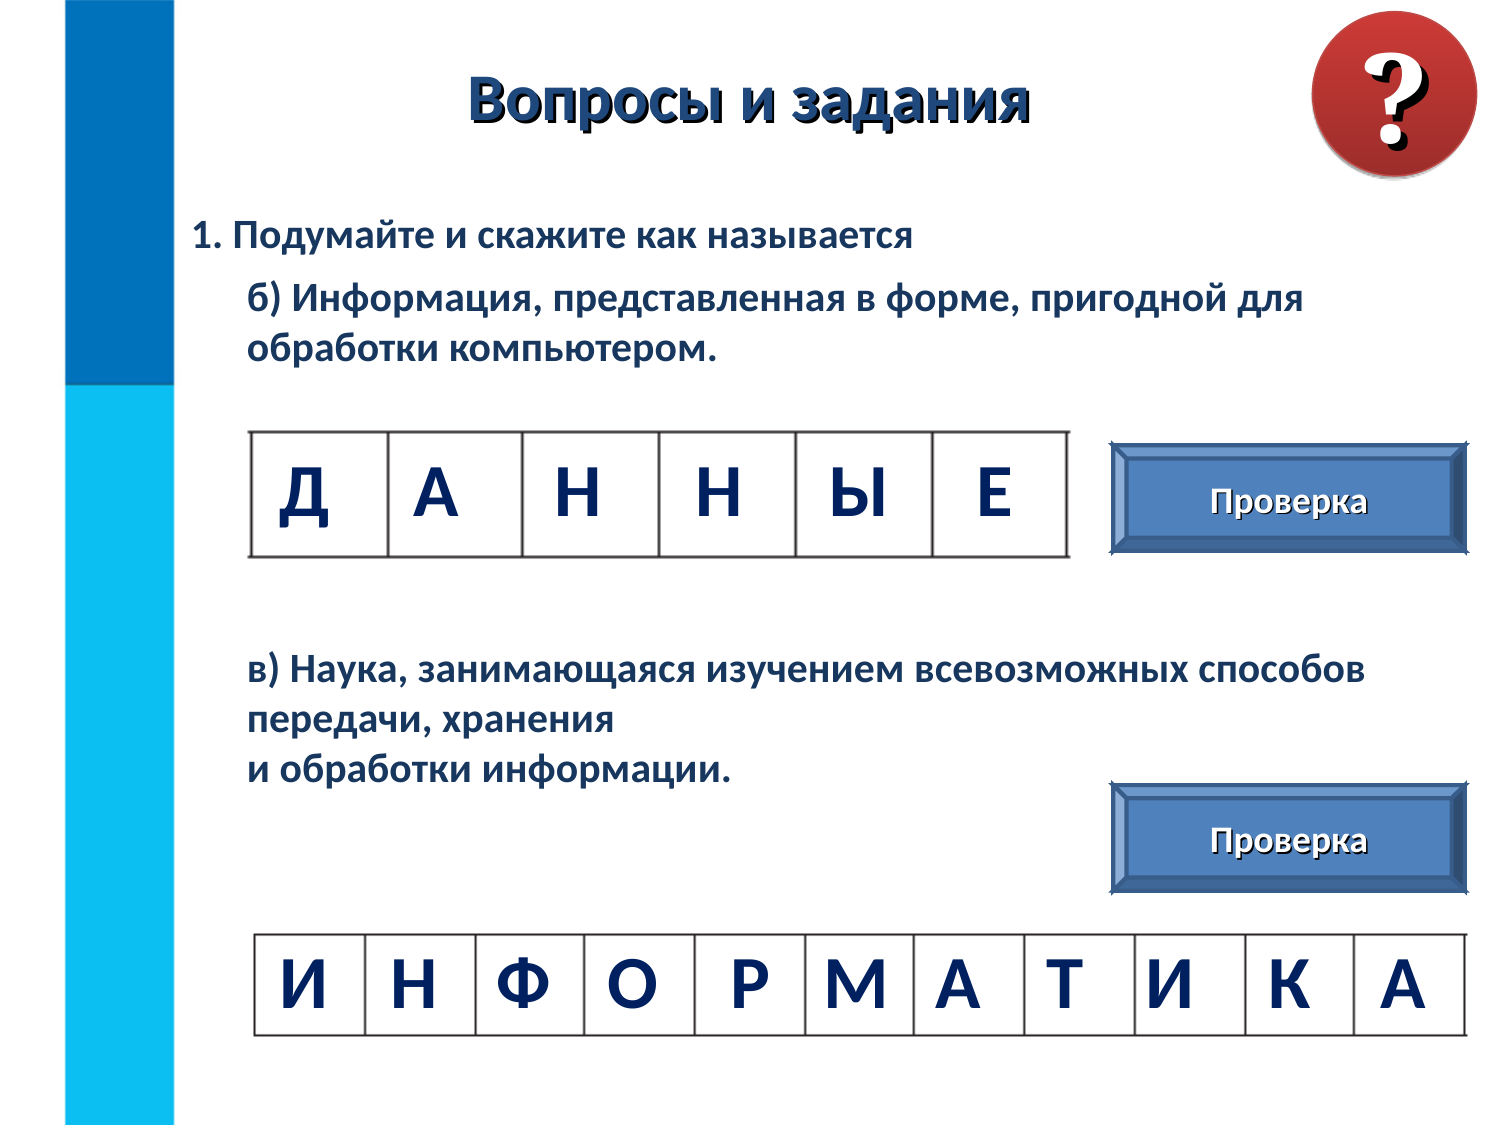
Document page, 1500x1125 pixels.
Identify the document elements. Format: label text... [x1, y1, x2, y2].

title Вопросы и задания [75, 0, 1426, 188]
text_box Проверка [1127, 799, 1451, 877]
text_box Н [539, 433, 657, 539]
picture [0, 0, 1500, 1125]
text_box Д [264, 433, 382, 539]
text_box Е [961, 433, 1079, 539]
text_box И [1131, 925, 1249, 1032]
list 1. Подумайте и скажите как называется б) Информация, представленная в форме, пригодной для обработки компьютером. [175, 199, 1425, 446]
text_box К [1254, 925, 1365, 1032]
text_box Т [1031, 925, 1131, 1032]
text_box в) Наука, занимающаяся изучением всевозможных способов передачи, хранения и обработки информации. [175, 632, 1433, 844]
text_box А [1365, 925, 1483, 1032]
text_box ? [1312, 11, 1477, 176]
text_box А [920, 925, 1031, 1032]
text_box Н [376, 925, 481, 1032]
text_box О [592, 925, 710, 1032]
text_box М [809, 925, 920, 1032]
text_box Ф [481, 925, 592, 1032]
text_box И [264, 925, 376, 1032]
text_box Ы [815, 433, 933, 539]
text_box Н [680, 433, 798, 539]
text_box А [399, 433, 517, 539]
text_box Р [715, 925, 809, 1032]
text_box Проверка [1127, 459, 1451, 537]
